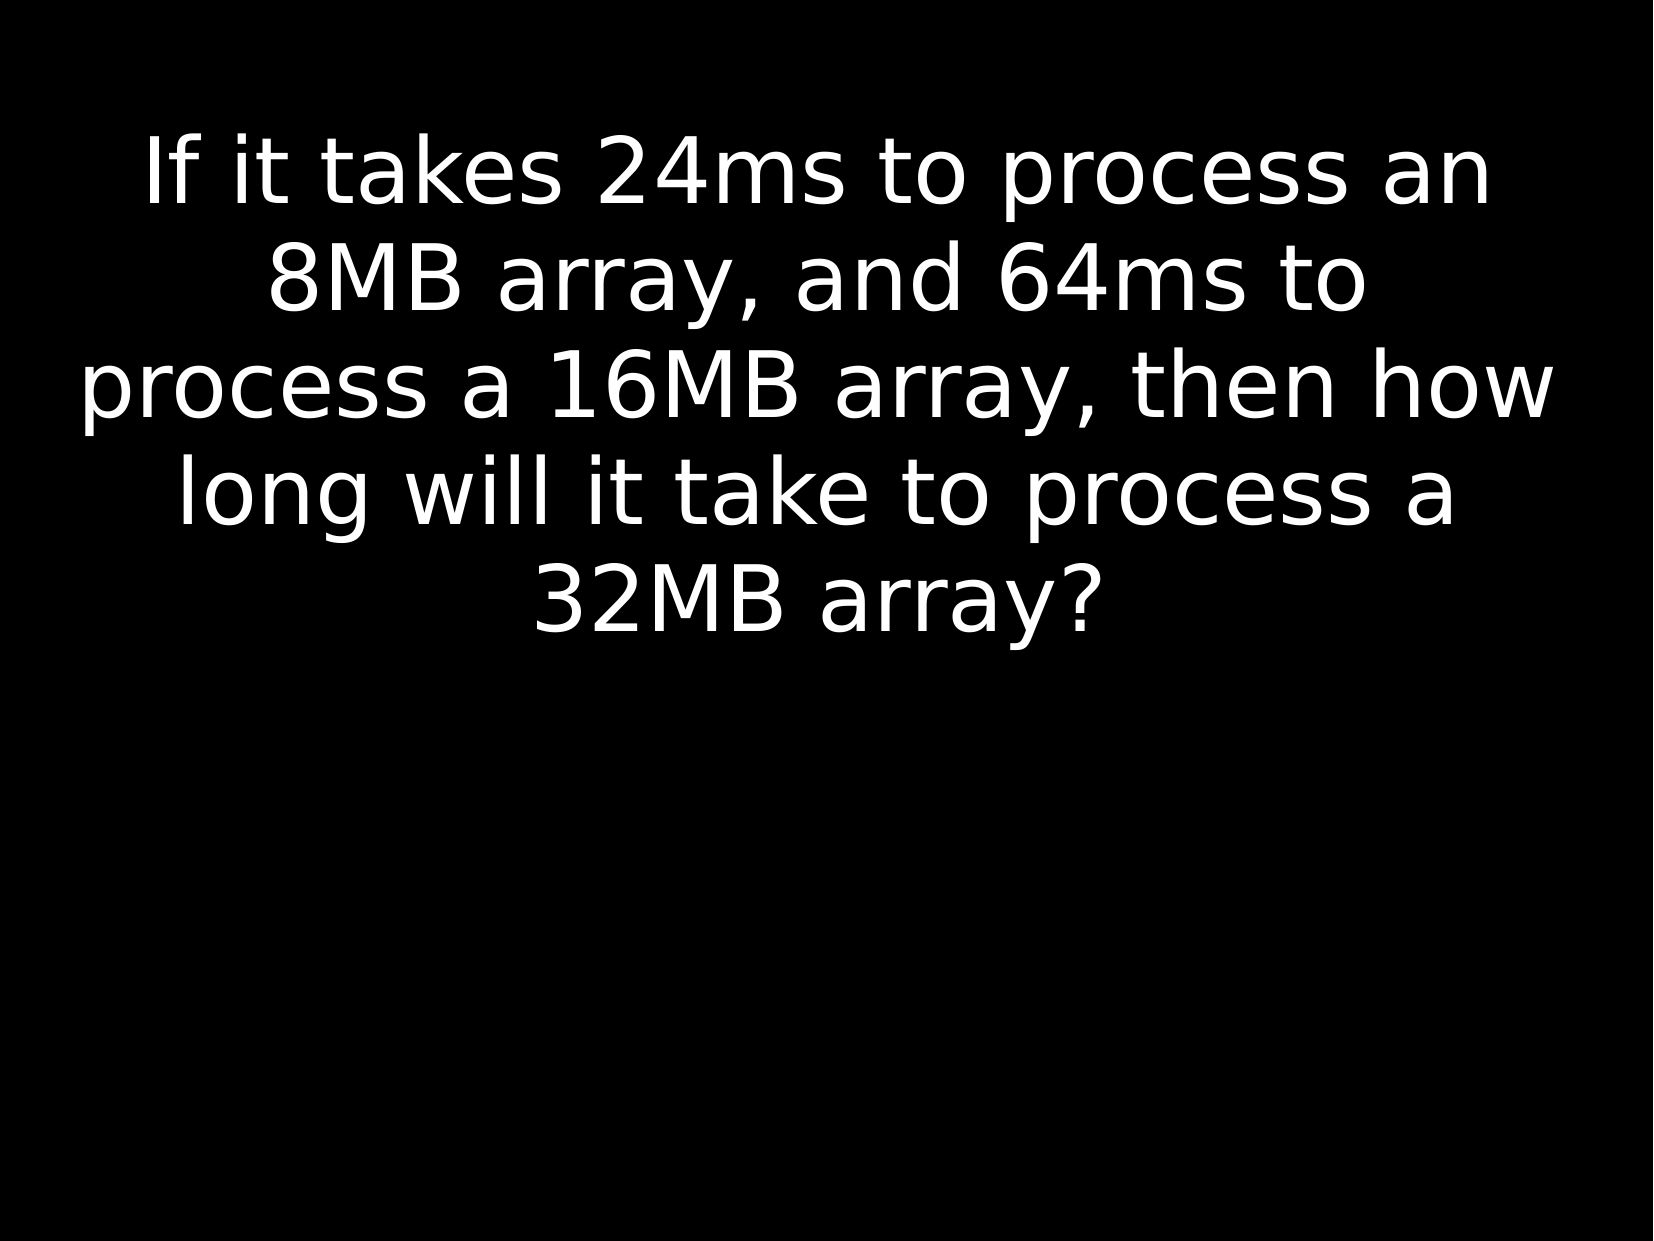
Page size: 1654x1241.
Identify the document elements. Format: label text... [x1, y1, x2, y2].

title If it takes 24ms to process an 8MB array, and 64ms to process a 16MB array, then how long will it take to process a 32MB array? [75, 118, 1563, 654]
